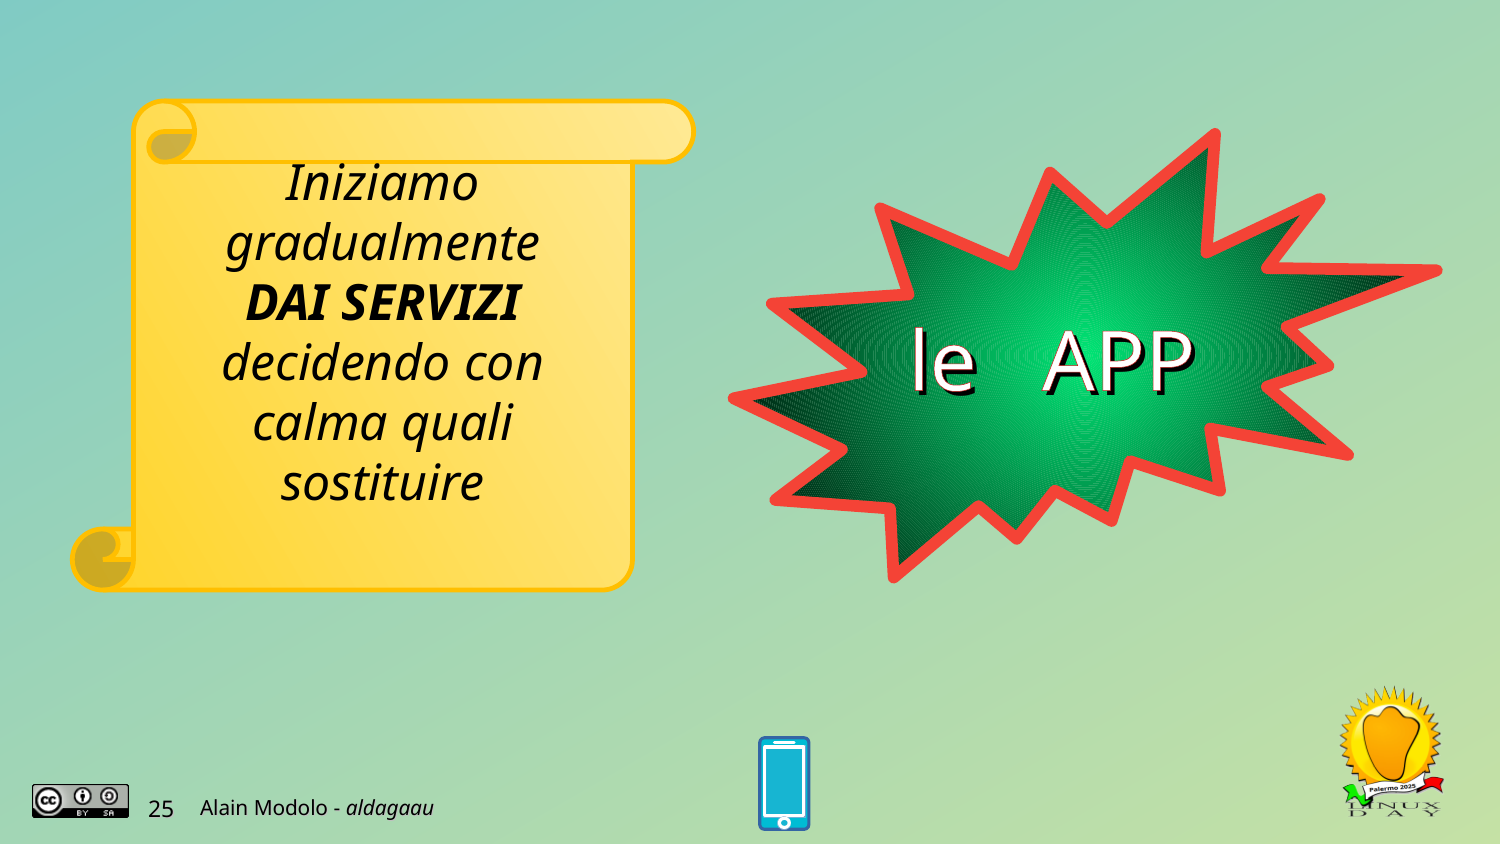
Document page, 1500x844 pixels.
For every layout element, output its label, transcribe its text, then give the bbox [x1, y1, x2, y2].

text_box le APP [733, 133, 1437, 578]
picture [32, 784, 129, 818]
picture [1233, 670, 1500, 844]
text_box Iniziamo gradualmente DAI SERVIZI decidendo con calma quali sostituire [104, 100, 694, 591]
text_box [759, 737, 809, 830]
